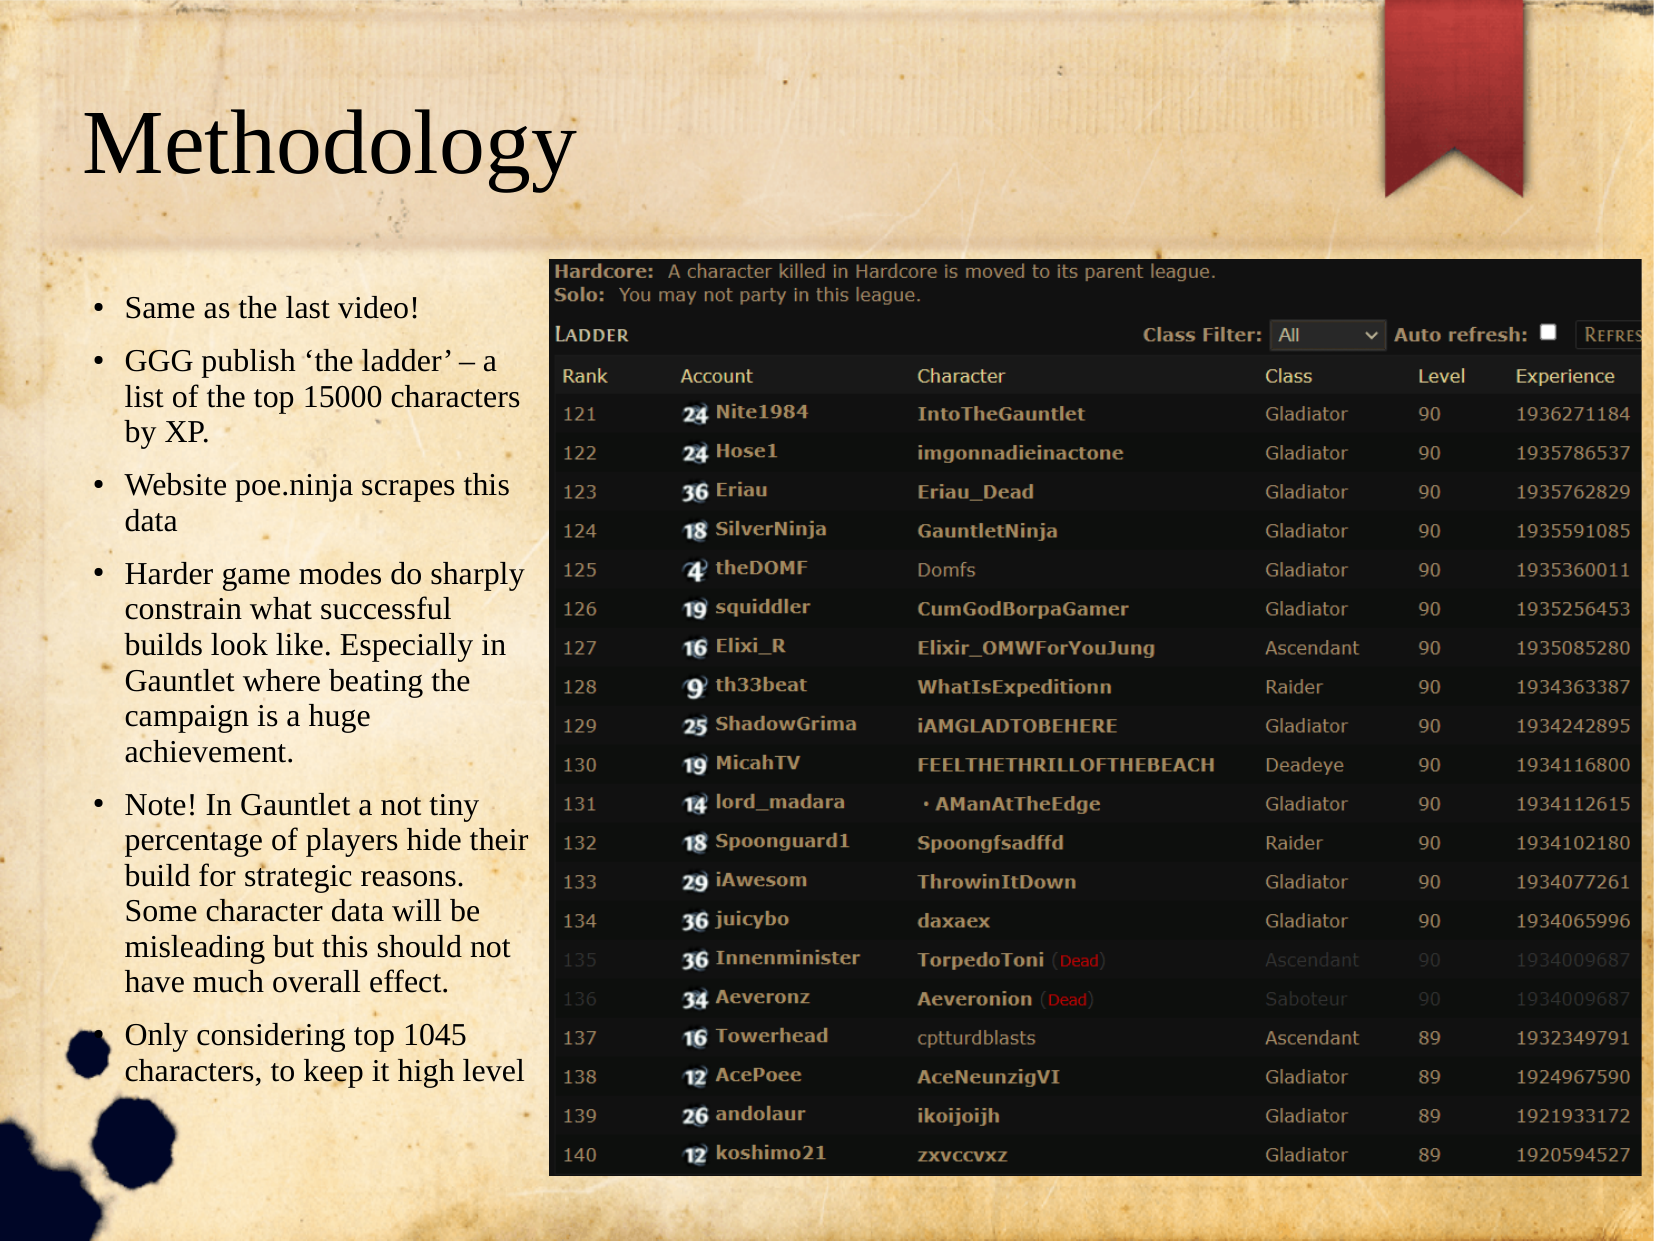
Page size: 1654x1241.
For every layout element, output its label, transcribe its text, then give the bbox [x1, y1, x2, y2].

picture [0, 0, 1654, 1241]
list Same as the last video! GGG publish ‘the ladder’ – a list of the top 15000 characters by XP. Website poe.ninja scrapes this data Harder game modes do sharply constrain what successful builds look like. Especially in Gauntlet where beating the campaign is a huge achievement. Note! In Gauntlet a not tiny percentage of players hide their build for strategic reasons. Some character data will be misleading but this should not have much overall effect. Only considering top 1045 characters, to keep it high level [82, 290, 532, 1123]
title Methodology [82, 49, 1347, 237]
